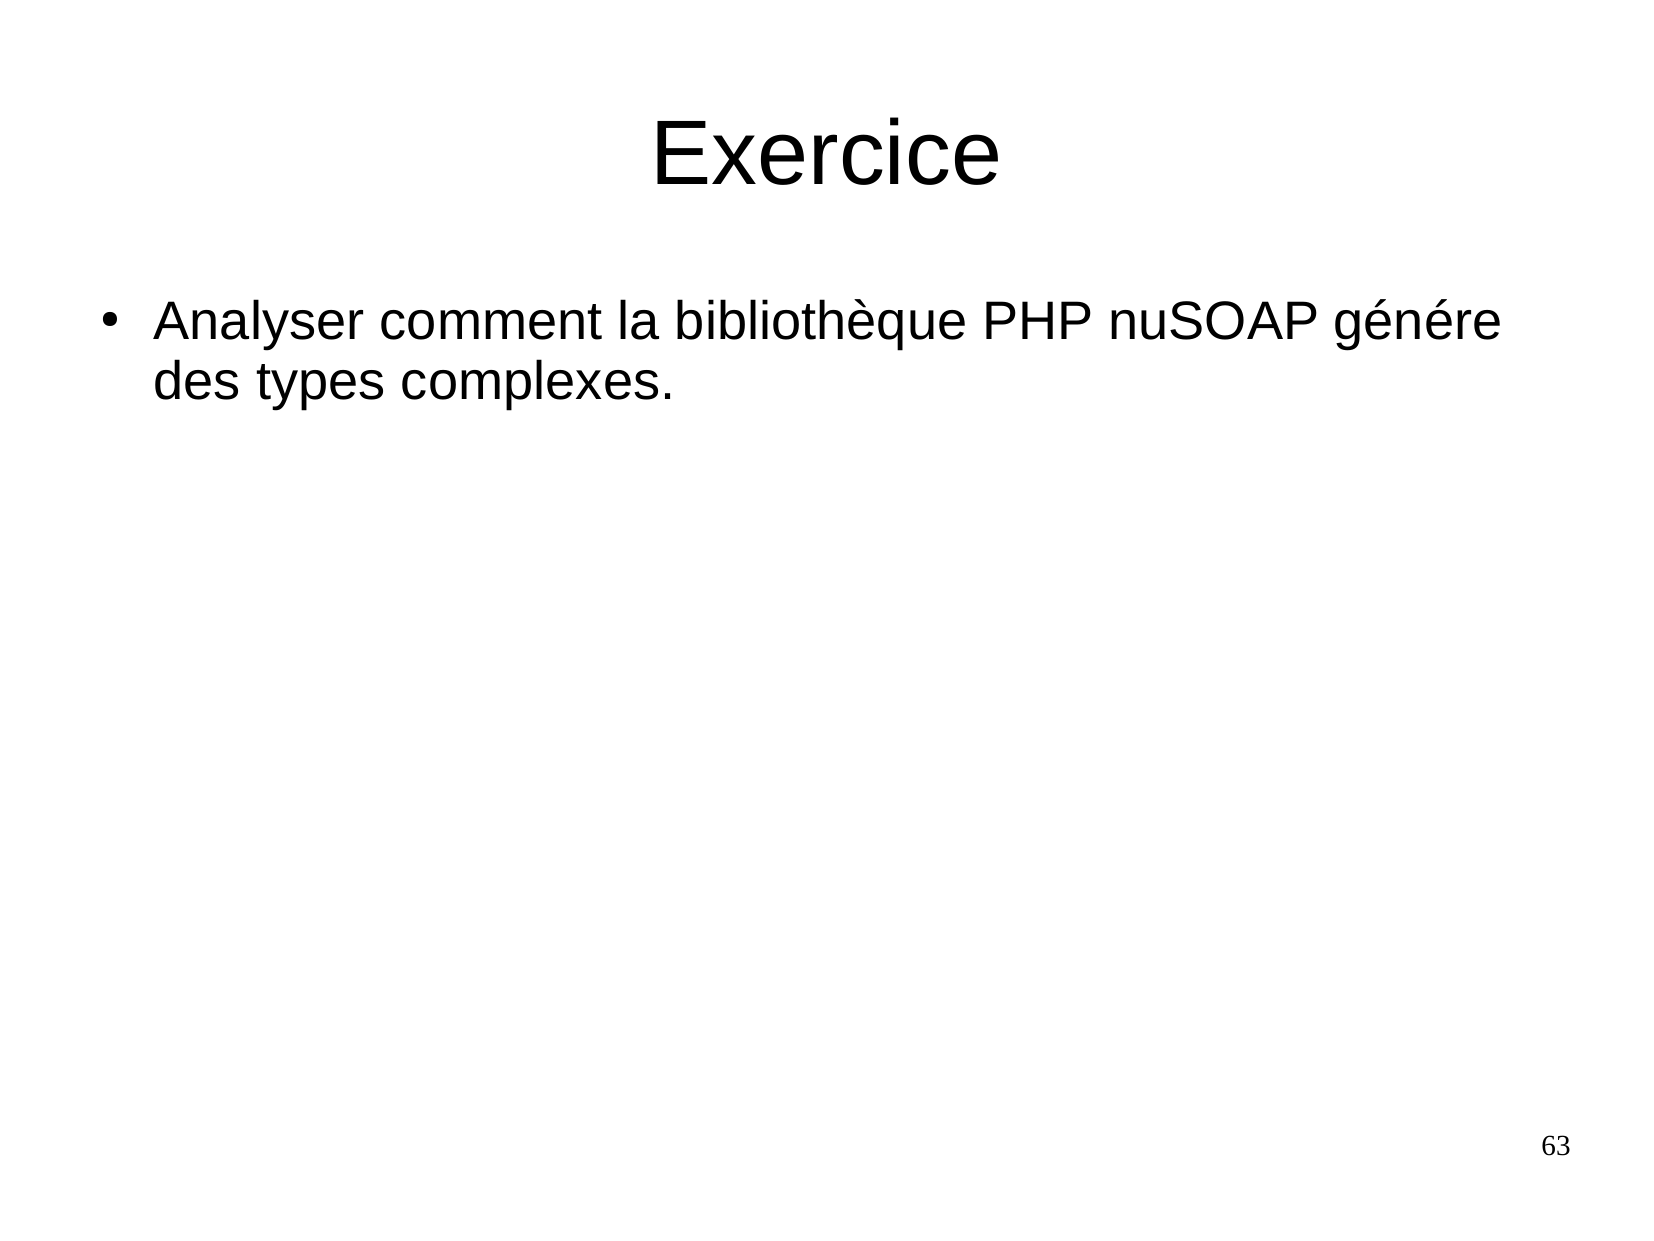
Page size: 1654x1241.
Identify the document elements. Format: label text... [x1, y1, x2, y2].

title Exercice [82, 56, 1571, 250]
list Analyser comment la bibliothèque PHP nuSOAP génére des types complexes. [82, 290, 1571, 1094]
